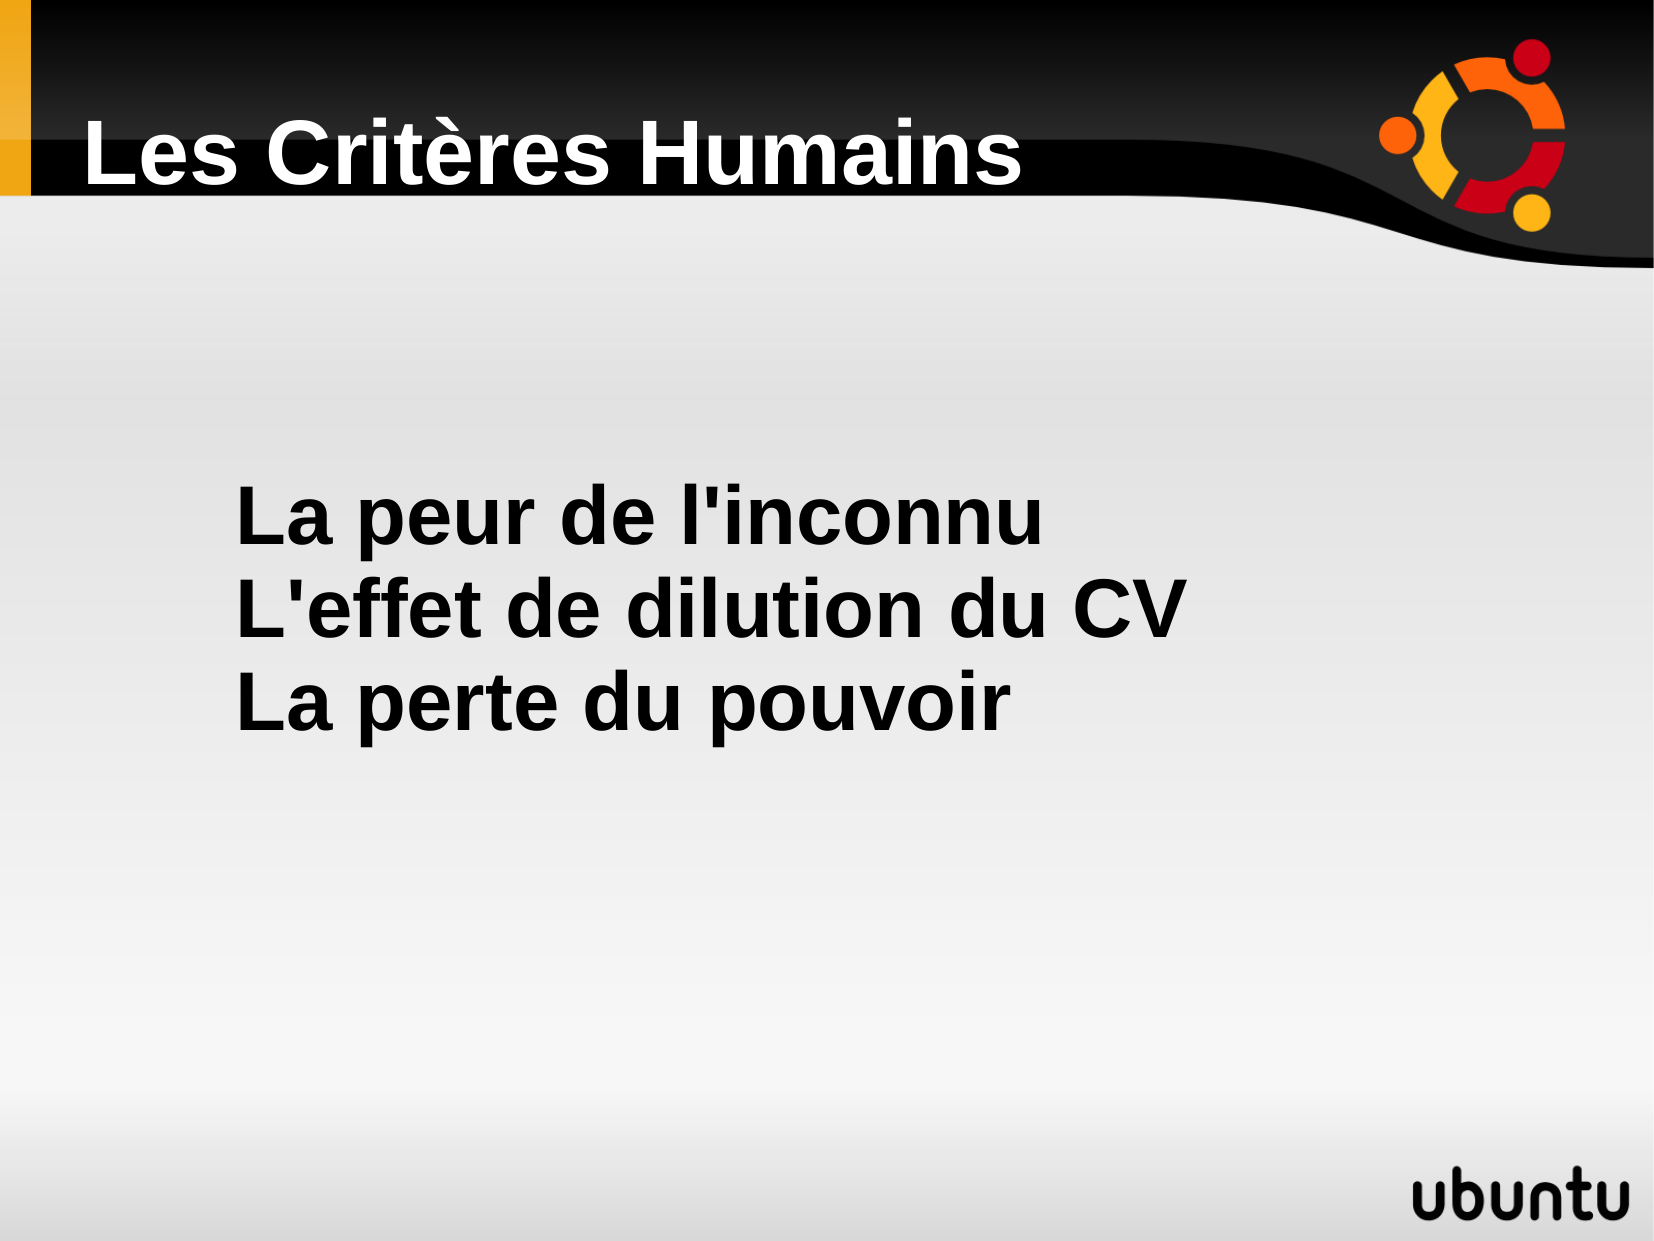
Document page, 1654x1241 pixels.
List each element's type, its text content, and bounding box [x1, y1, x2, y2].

title Les Critères Humains [82, 49, 1571, 257]
text_box La peur de l'inconnu L'effet de dilution du CV La perte du pouvoir [212, 447, 1424, 770]
picture [0, 0, 1654, 1241]
